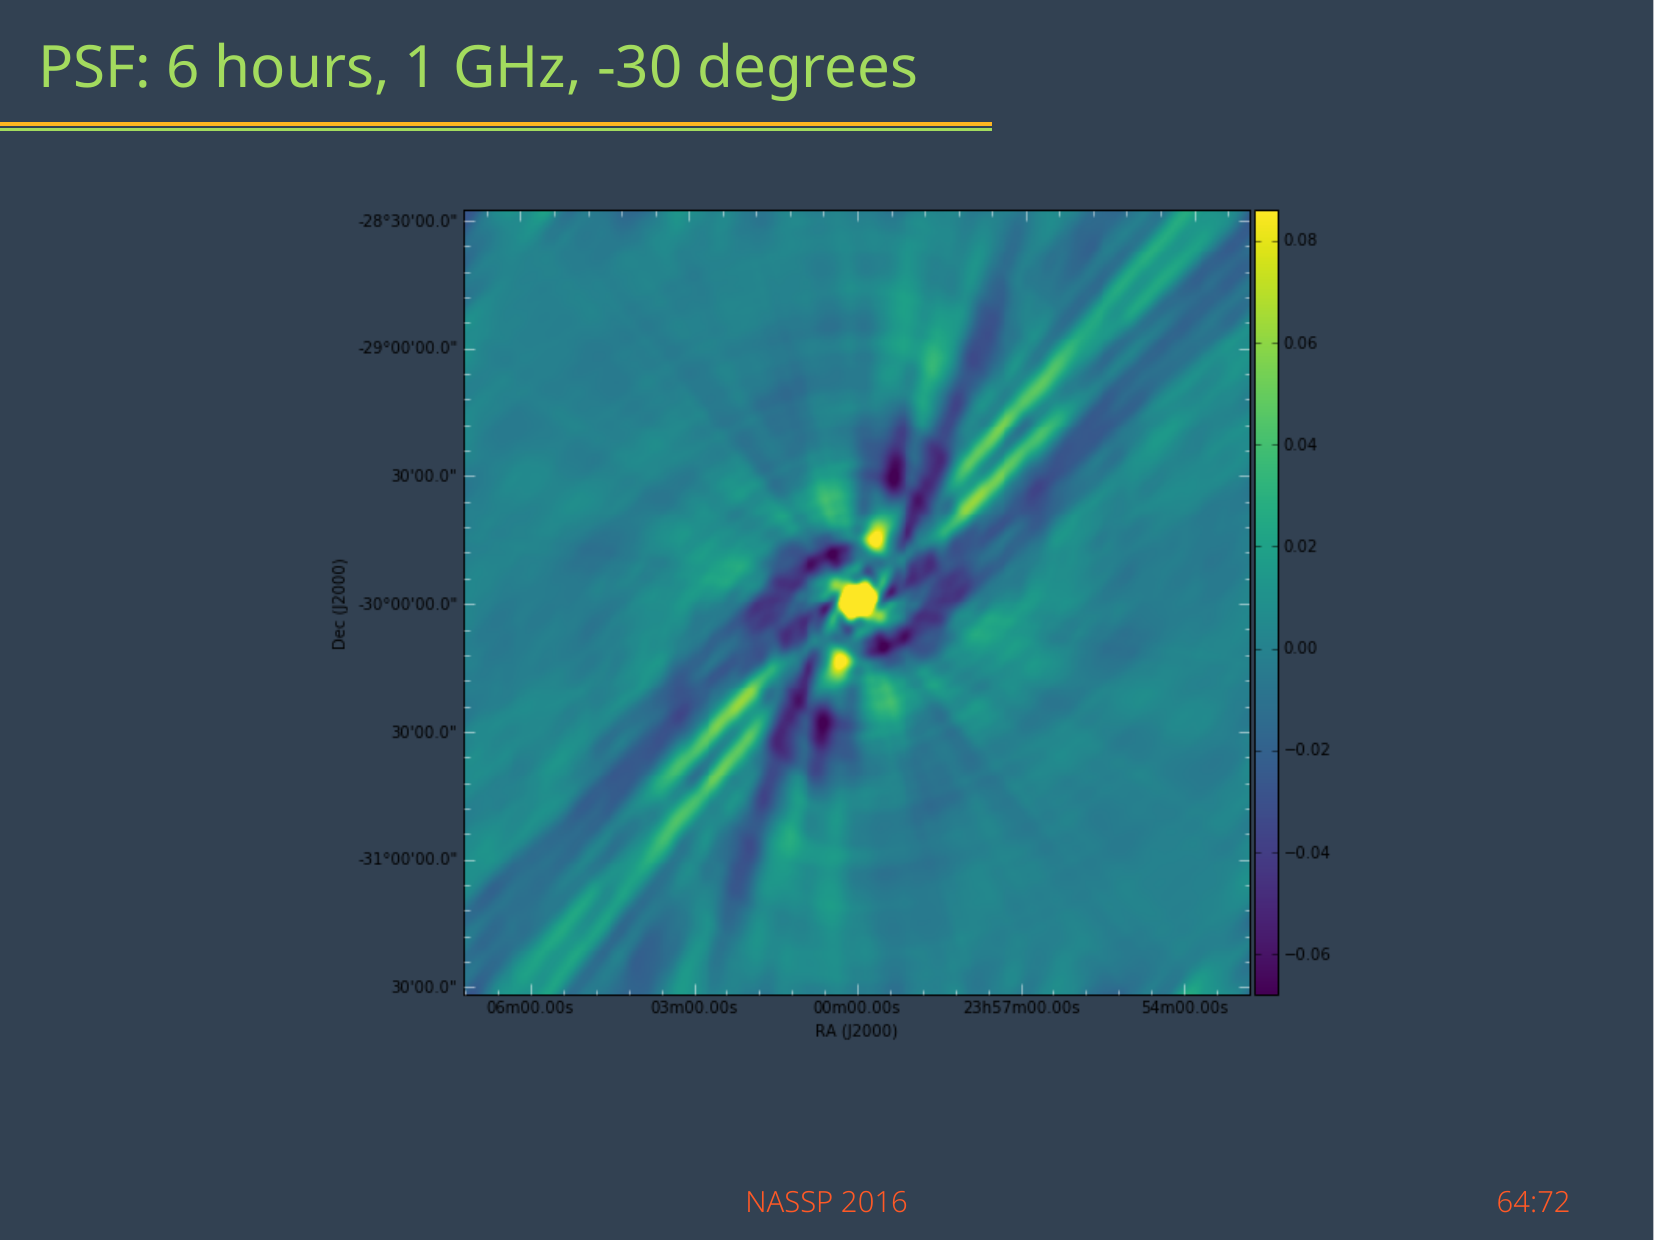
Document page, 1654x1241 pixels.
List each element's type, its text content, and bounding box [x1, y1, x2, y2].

text_box PSF: 6 hours, 1 GHz, -30 degrees [23, 17, 1182, 103]
picture [323, 199, 1342, 1051]
